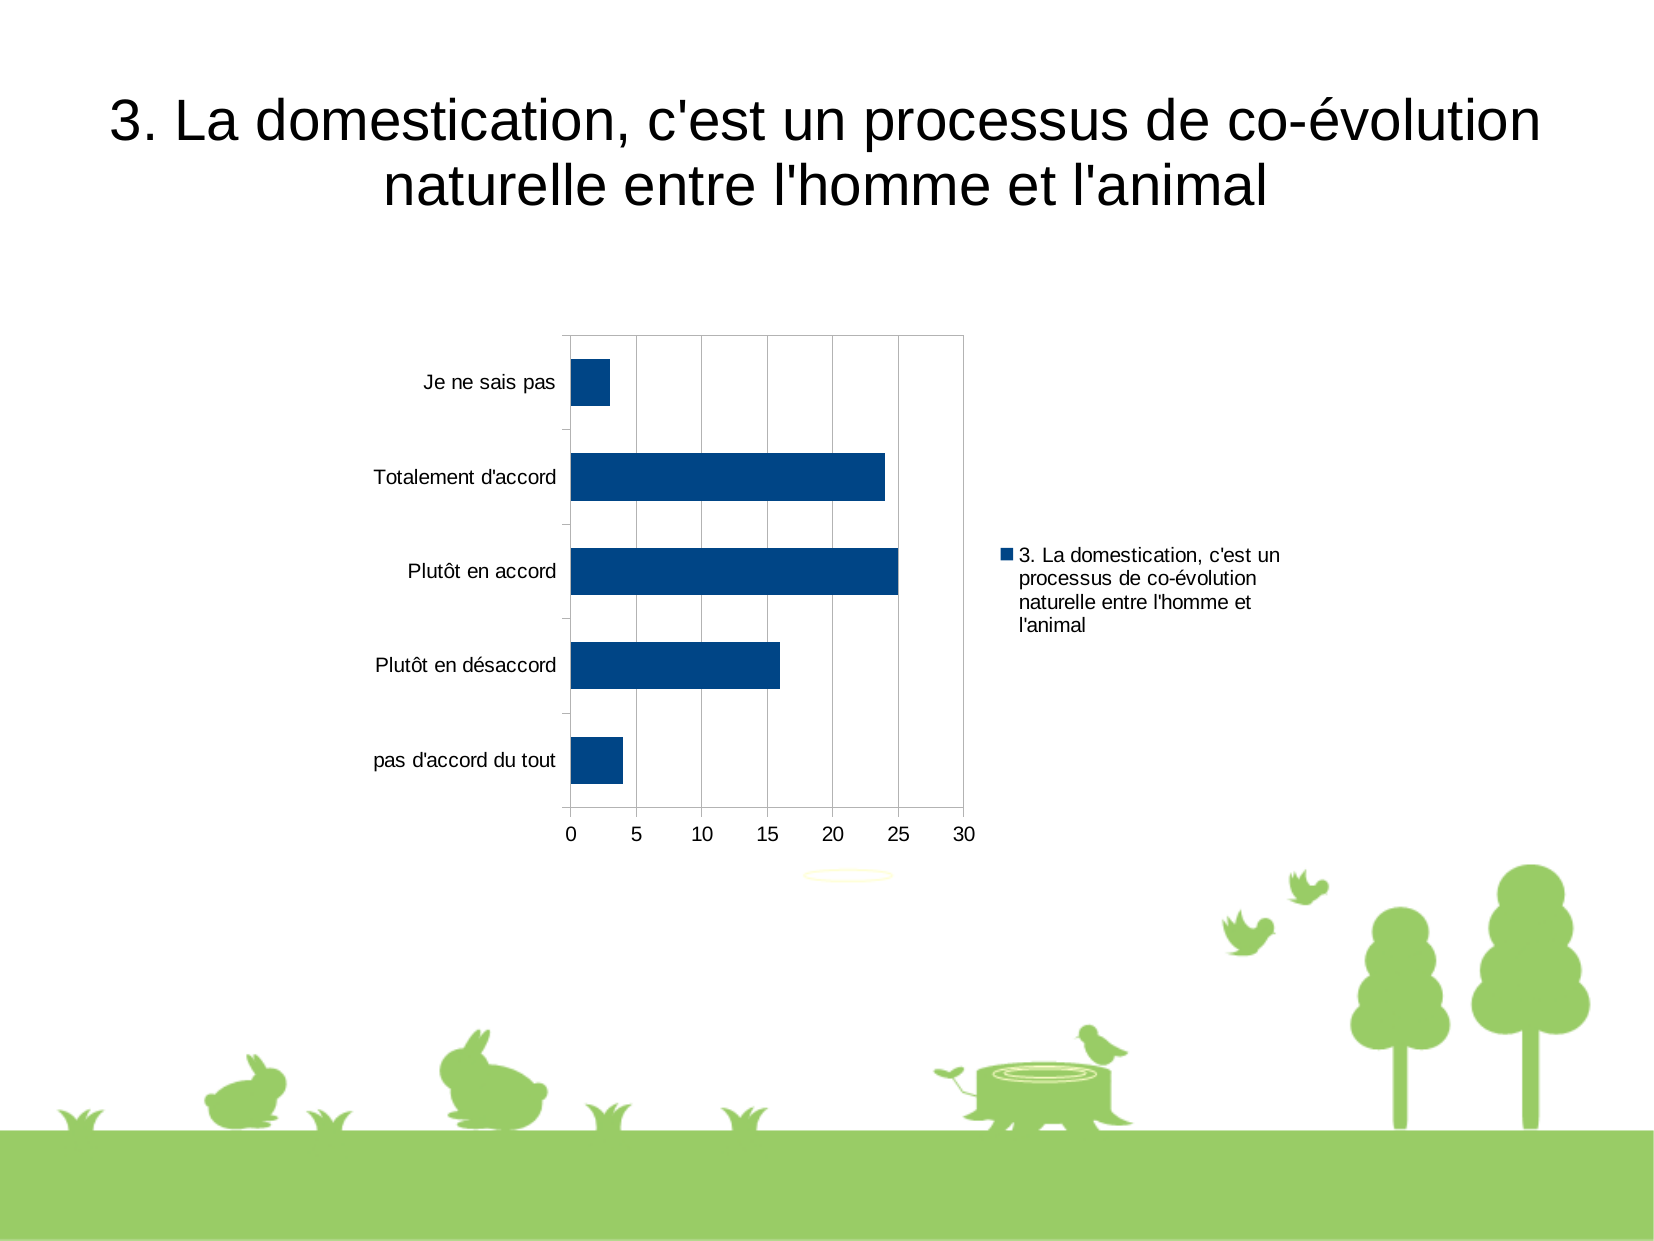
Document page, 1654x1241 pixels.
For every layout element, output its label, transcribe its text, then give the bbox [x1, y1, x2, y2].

title 3. La domestication, c'est un processus de co-évolution naturelle entre l'homme et l'animal [82, 49, 1571, 257]
picture [0, 0, 1654, 1241]
chart [354, 324, 1300, 857]
